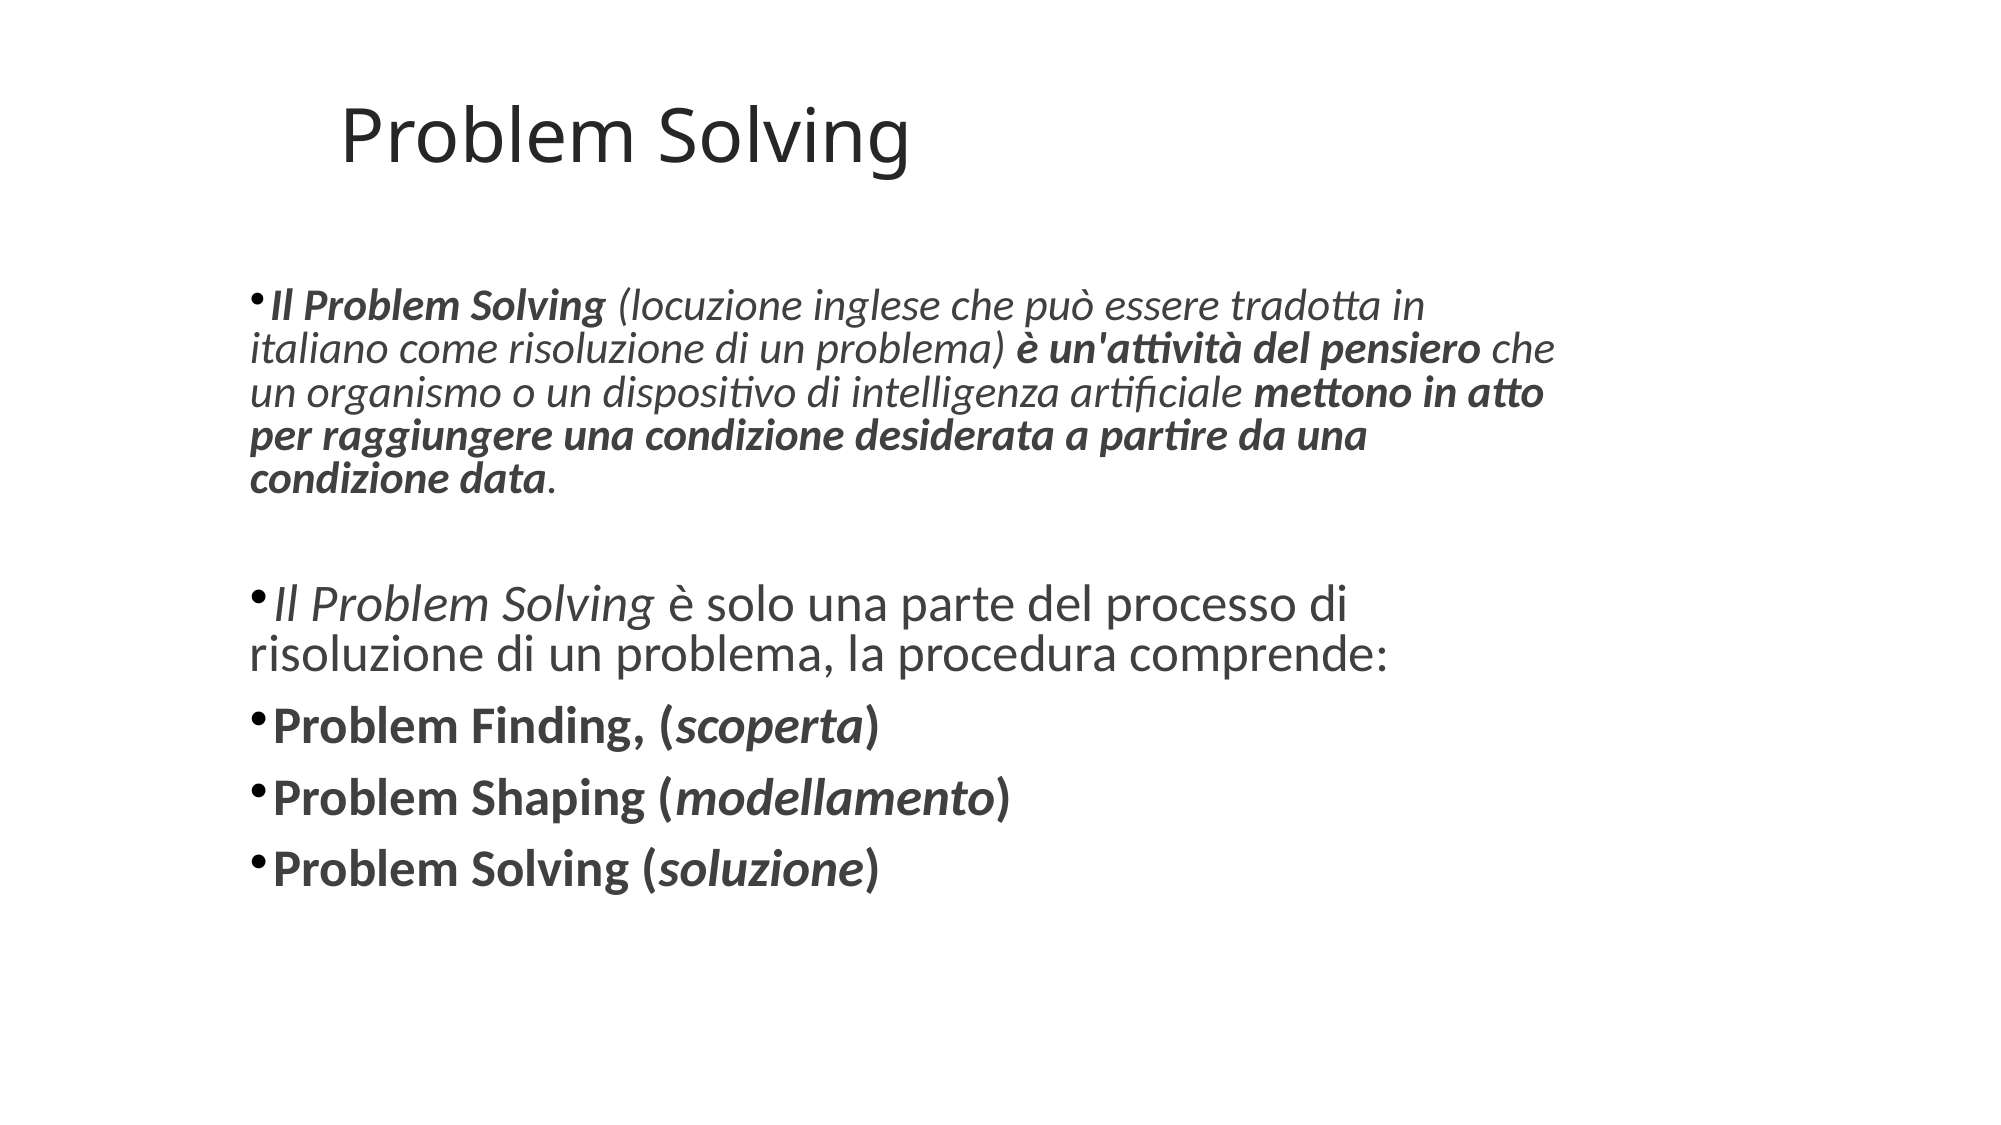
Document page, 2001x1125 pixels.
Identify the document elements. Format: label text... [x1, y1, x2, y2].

subtitle Il Problem Solving (locuzione inglese che può essere tradotta in italiano come risoluzione di un problema) è un'attività del pensiero che un organismo o un dispositivo di intelligenza artificiale mettono in atto per raggiungere una condizione desiderata a partire da una condizione data. Il Problem Solving è solo una parte del processo di risoluzione di un problema, la procedura comprende: Problem Finding, (scoperta) Problem Shaping (modellamento) Problem Solving (soluzione) [249, 263, 1570, 916]
title Problem Solving [324, 44, 1675, 233]
